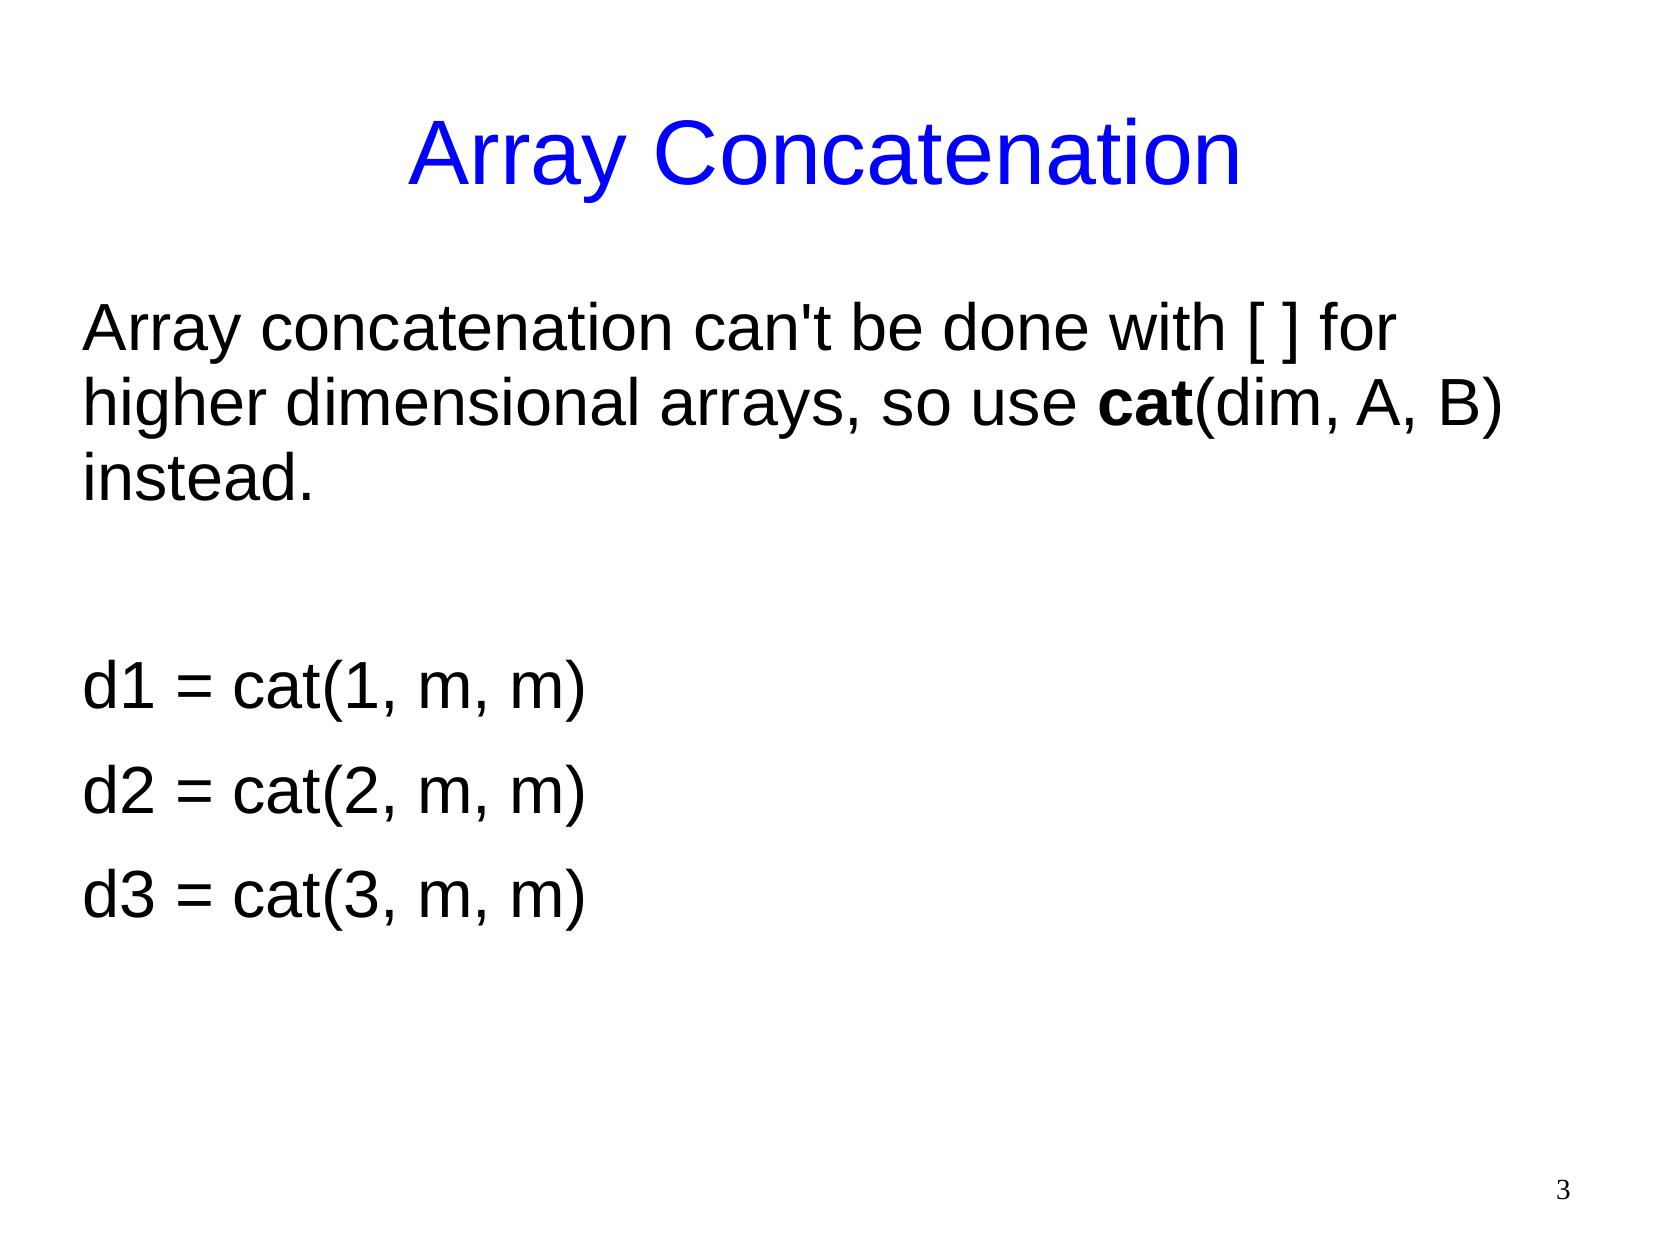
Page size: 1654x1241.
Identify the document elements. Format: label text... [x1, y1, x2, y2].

list Array concatenation can't be done with [ ] for higher dimensional arrays, so use cat(dim, A, B) instead. d1 = cat(1, m, m) d2 = cat(2, m, m) d3 = cat(3, m, m) [82, 290, 1571, 1094]
title Array Concatenation [82, 56, 1571, 250]
